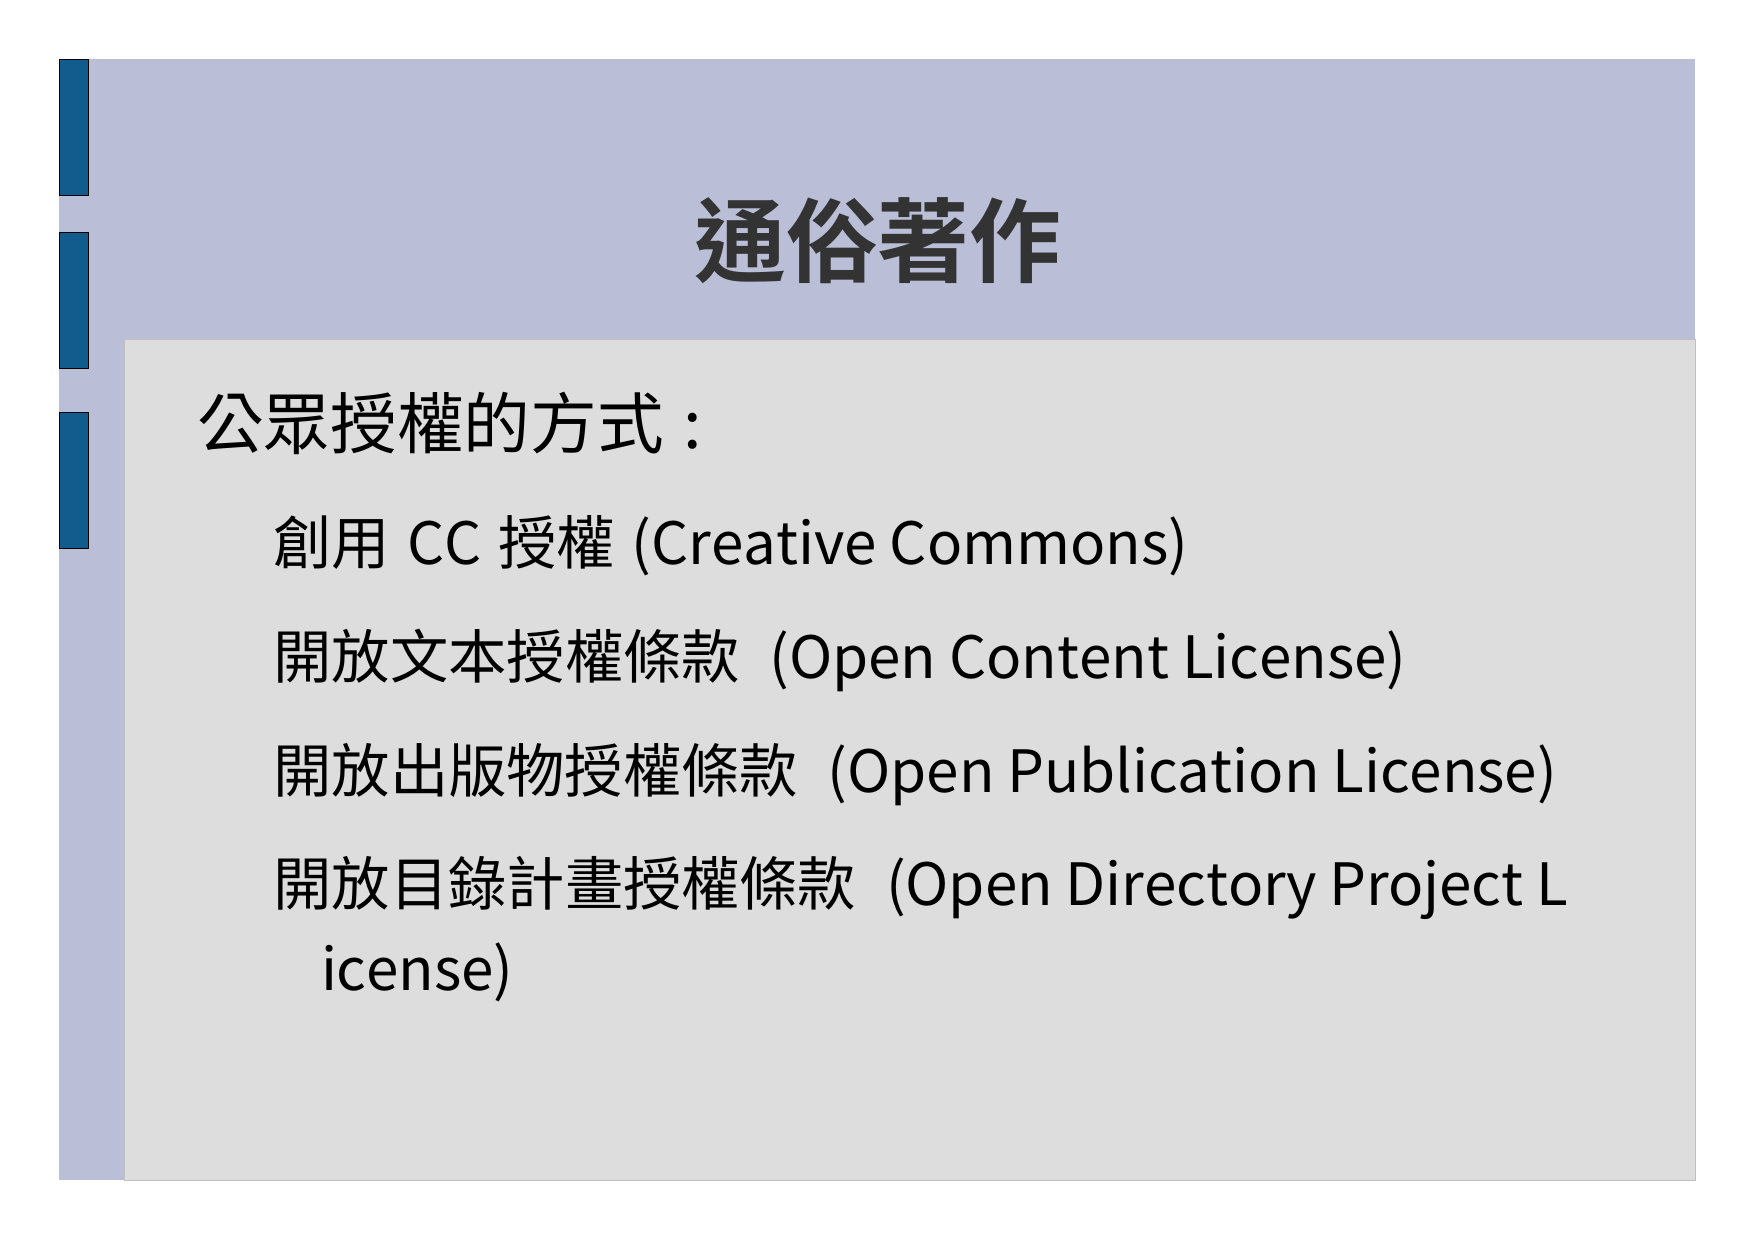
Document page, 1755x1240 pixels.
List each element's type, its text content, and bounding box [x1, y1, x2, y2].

title 通俗著作 [179, 141, 1577, 329]
list 公眾授權的方式: 創用CC授權(Creative Commons) 開放文本授權條款 (Open Content License) 開放出版物授權條款 (Open Publication License) 開放目錄計畫授權條款 (Open Directory Project License) [179, 370, 1577, 1078]
